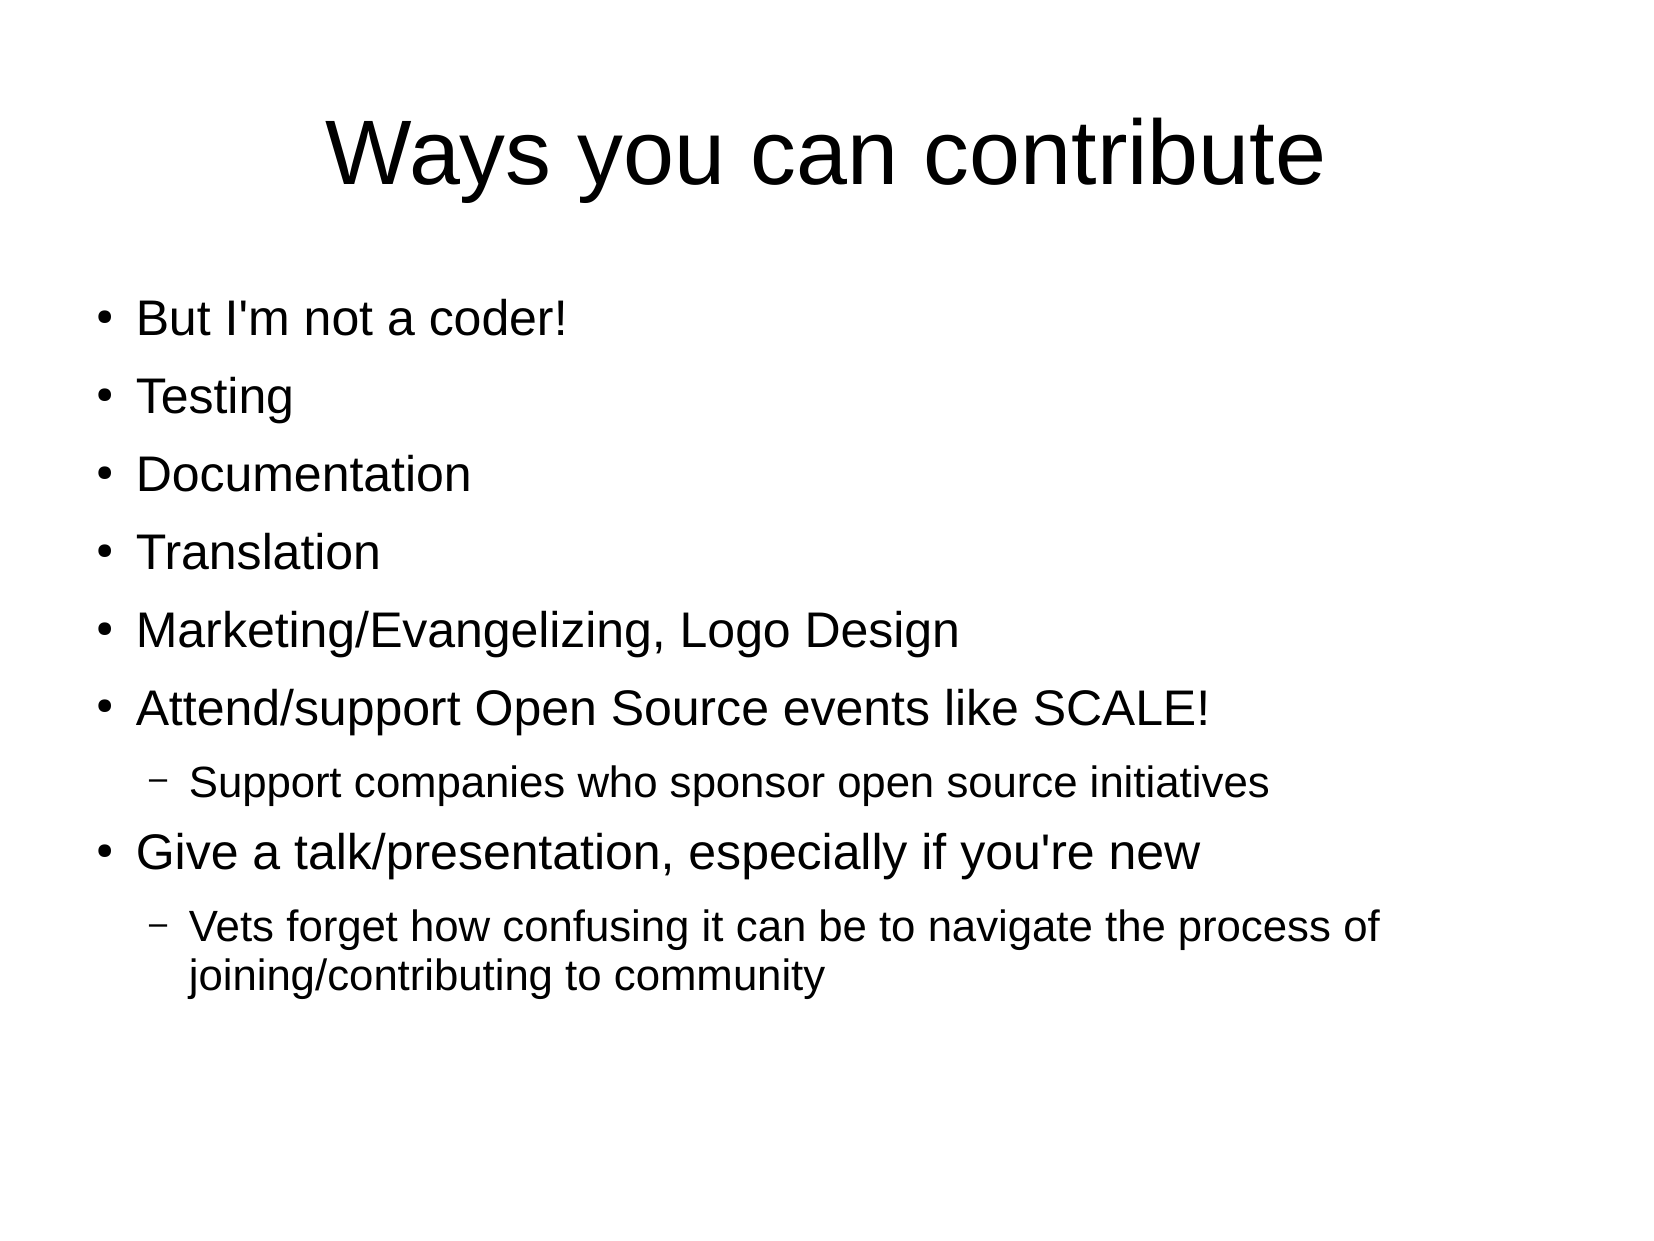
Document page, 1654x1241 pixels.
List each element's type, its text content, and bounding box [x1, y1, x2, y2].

title Ways you can contribute [82, 49, 1571, 257]
list But I'm not a coder! Testing Documentation Translation Marketing/Evangelizing, Logo Design Attend/support Open Source events like SCALE! Support companies who sponsor open source initiatives Give a talk/presentation, especially if you're new Vets forget how confusing it can be to navigate the process of joining/contributing to community [82, 290, 1571, 1010]
